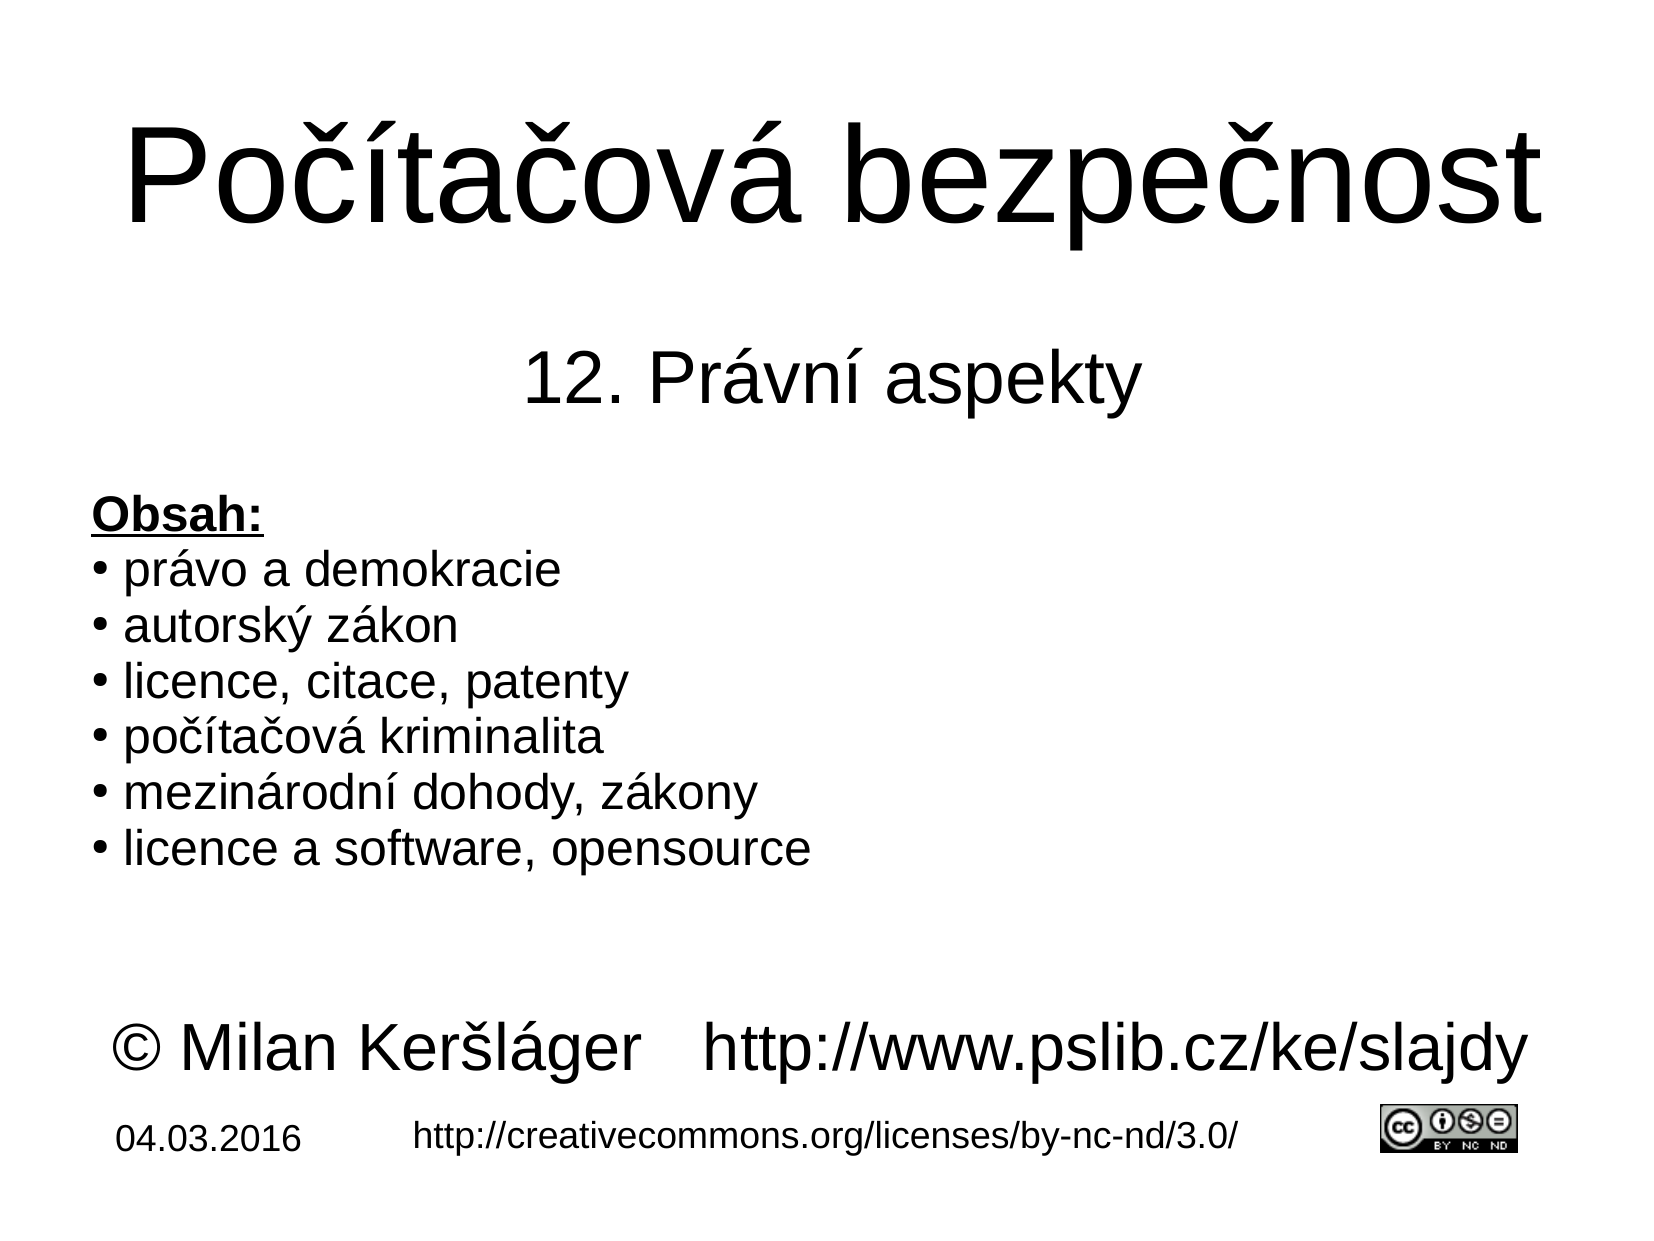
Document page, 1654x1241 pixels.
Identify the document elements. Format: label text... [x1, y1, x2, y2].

list © Milan Keršláger http://www.pslib.cz/ke/slajdy [76, 1009, 1565, 1087]
picture [1380, 1104, 1518, 1153]
text_box 04.03.2016 [100, 1110, 367, 1168]
text_box http://creativecommons.org/licenses/by-nc-nd/3.0/ [339, 1107, 1313, 1165]
title Počítačová bezpečnost 12. Právní aspekty [88, 56, 1577, 461]
text_box Obsah: právo a demokracie autorský zákon licence, citace, patenty počítačová kriminalita mezinárodní dohody, zákony licence a software, opensource [76, 478, 1583, 884]
